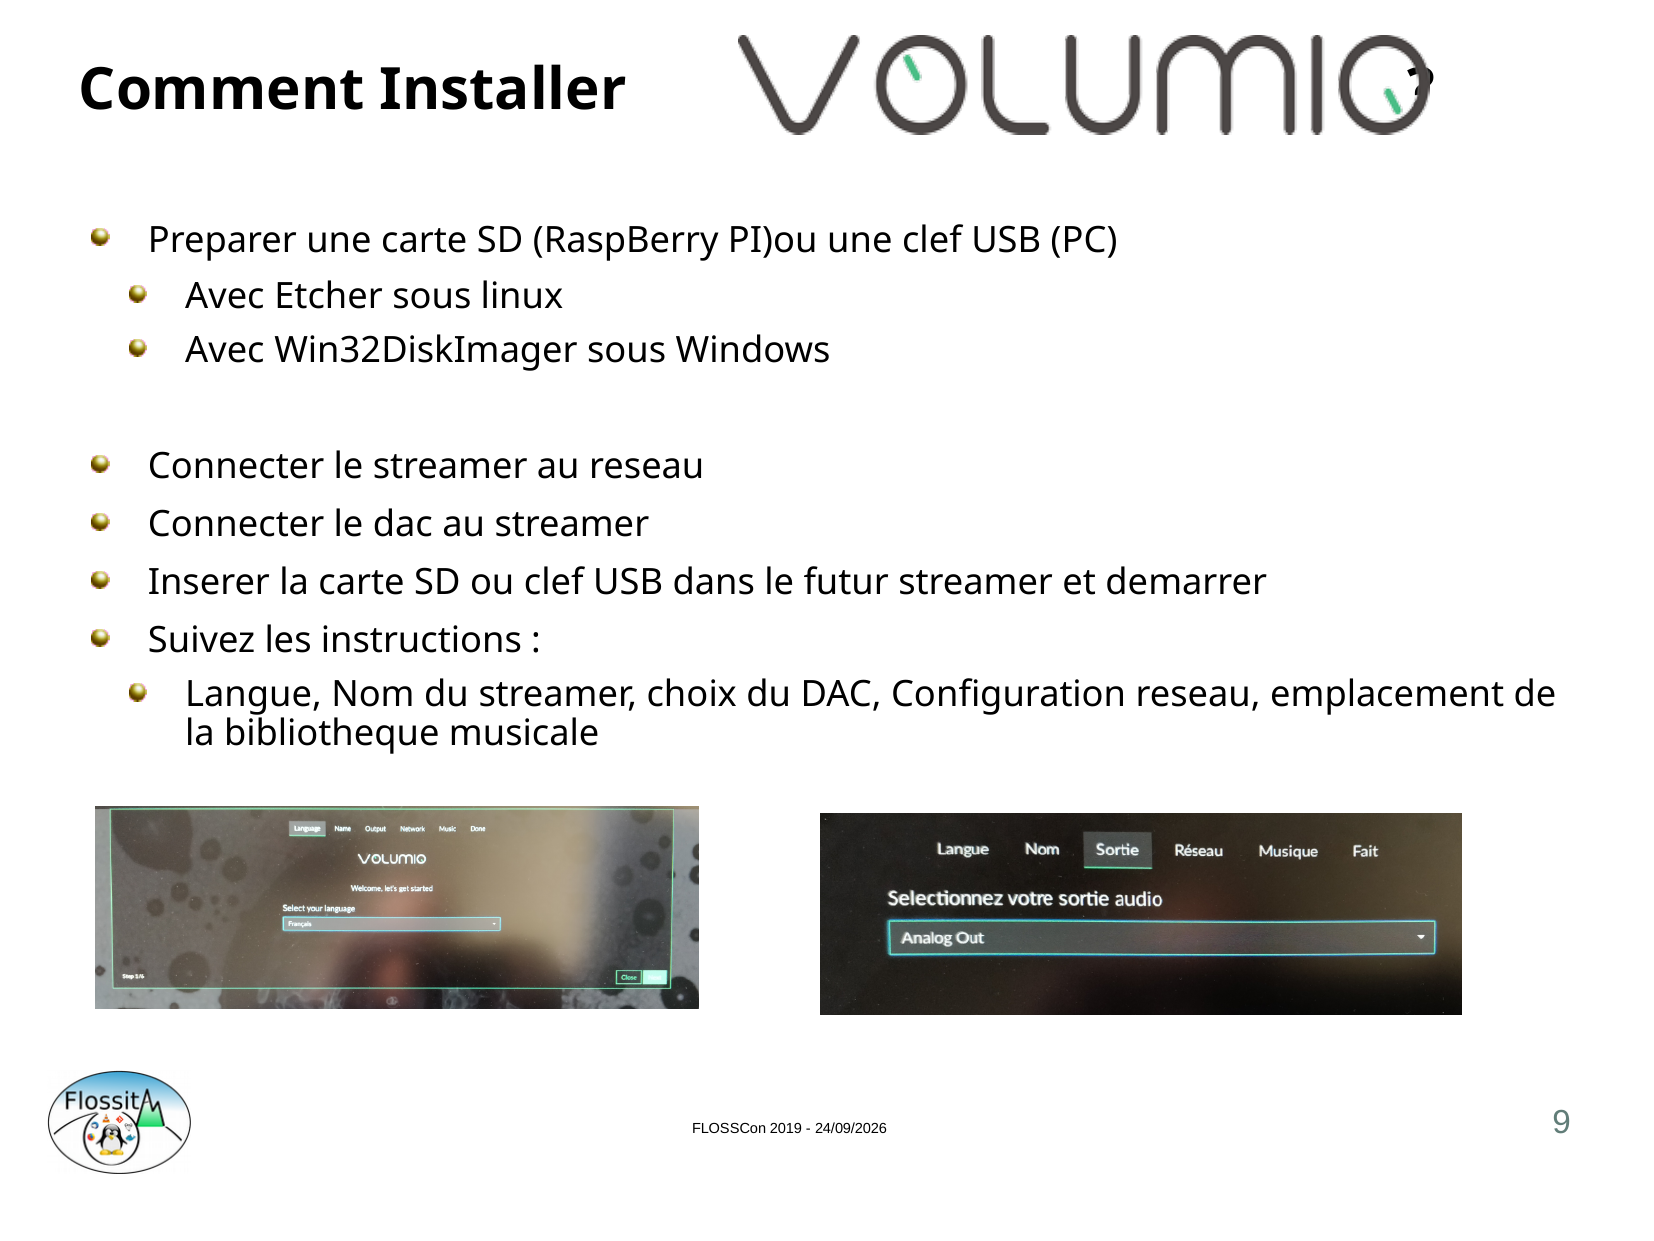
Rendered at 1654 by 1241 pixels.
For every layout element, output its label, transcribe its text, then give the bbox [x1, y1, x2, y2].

picture [738, 35, 1430, 135]
picture [47, 1070, 191, 1174]
title Comment Installer ? [63, 43, 1552, 199]
picture [95, 806, 699, 1009]
picture [820, 813, 1462, 1015]
list Preparer une carte SD (RaspBerry PI)ou une clef USB (PC) Avec Etcher sous linux Avec Win32DiskImager sous Windows Connecter le streamer au reseau Connecter le dac au streamer Inserer la carte SD ou clef USB dans le futur streamer et demarrer Suivez les instructions : Langue, Nom du streamer, choix du DAC, Configuration reseau, emplacement de la bibliotheque musicale [82, 217, 1571, 757]
